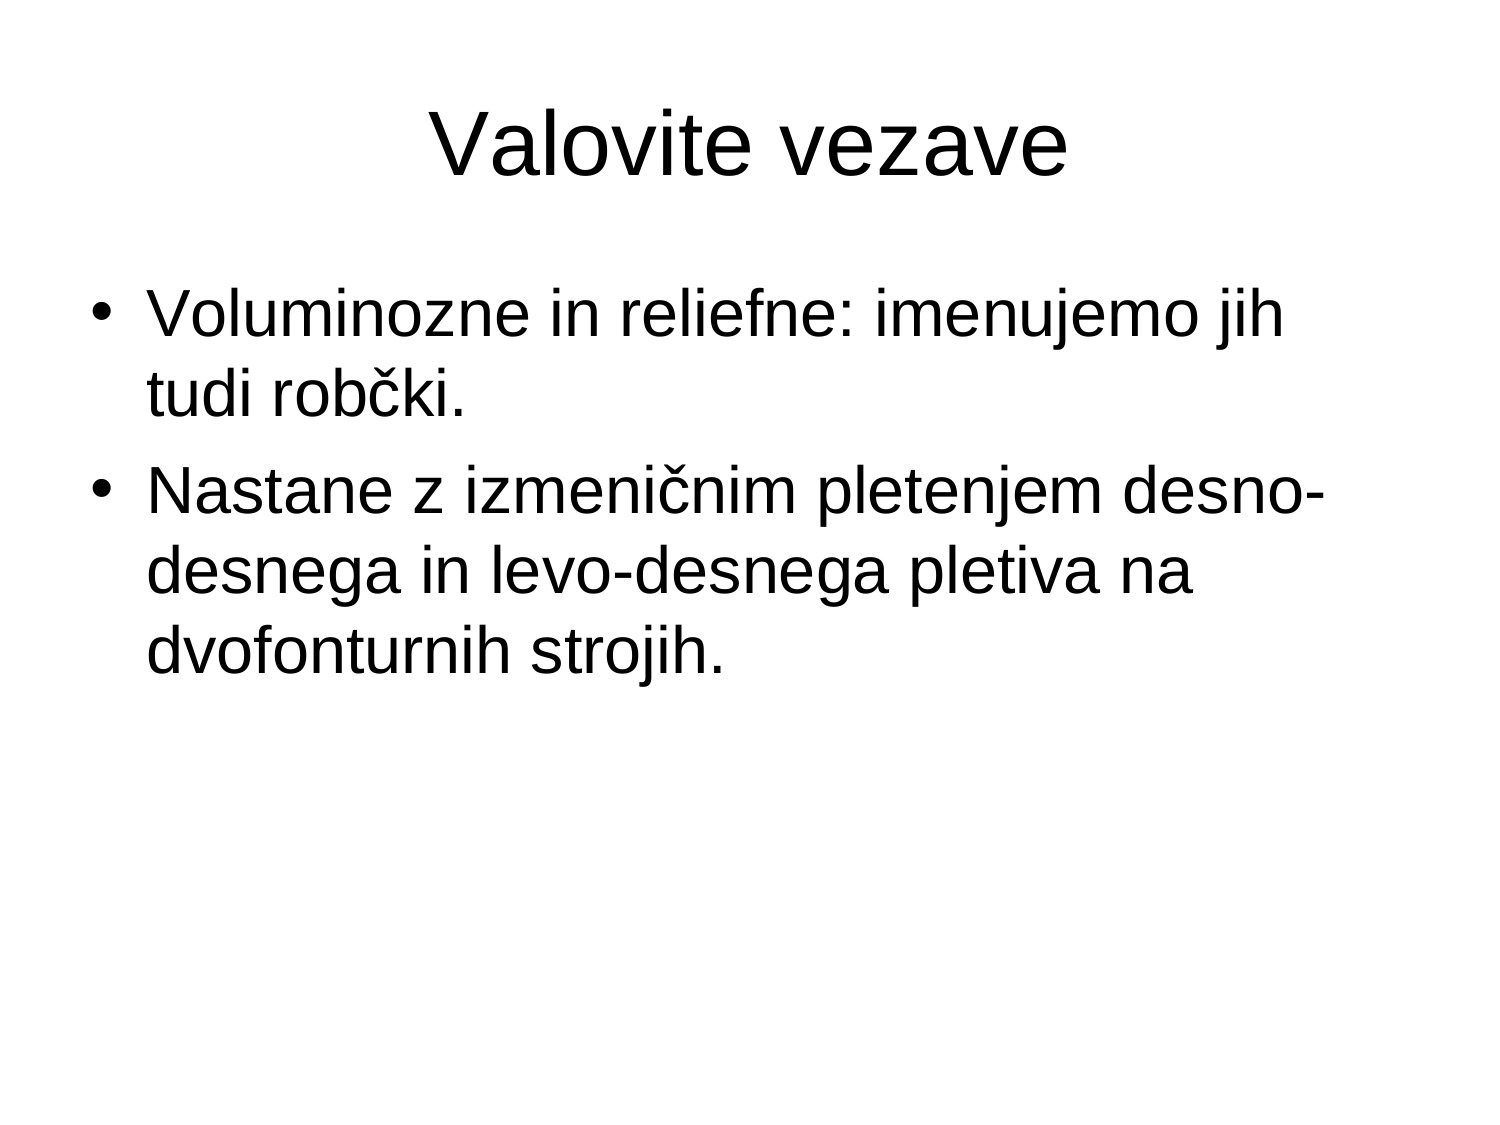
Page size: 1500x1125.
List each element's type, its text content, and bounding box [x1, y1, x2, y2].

title Valovite vezave [75, 45, 1426, 233]
list Voluminozne in reliefne: imenujemo jih tudi robčki. Nastane z izmeničnim pletenjem desno-desnega in levo-desnega pletiva na dvofonturnih strojih. [75, 262, 1426, 1006]
